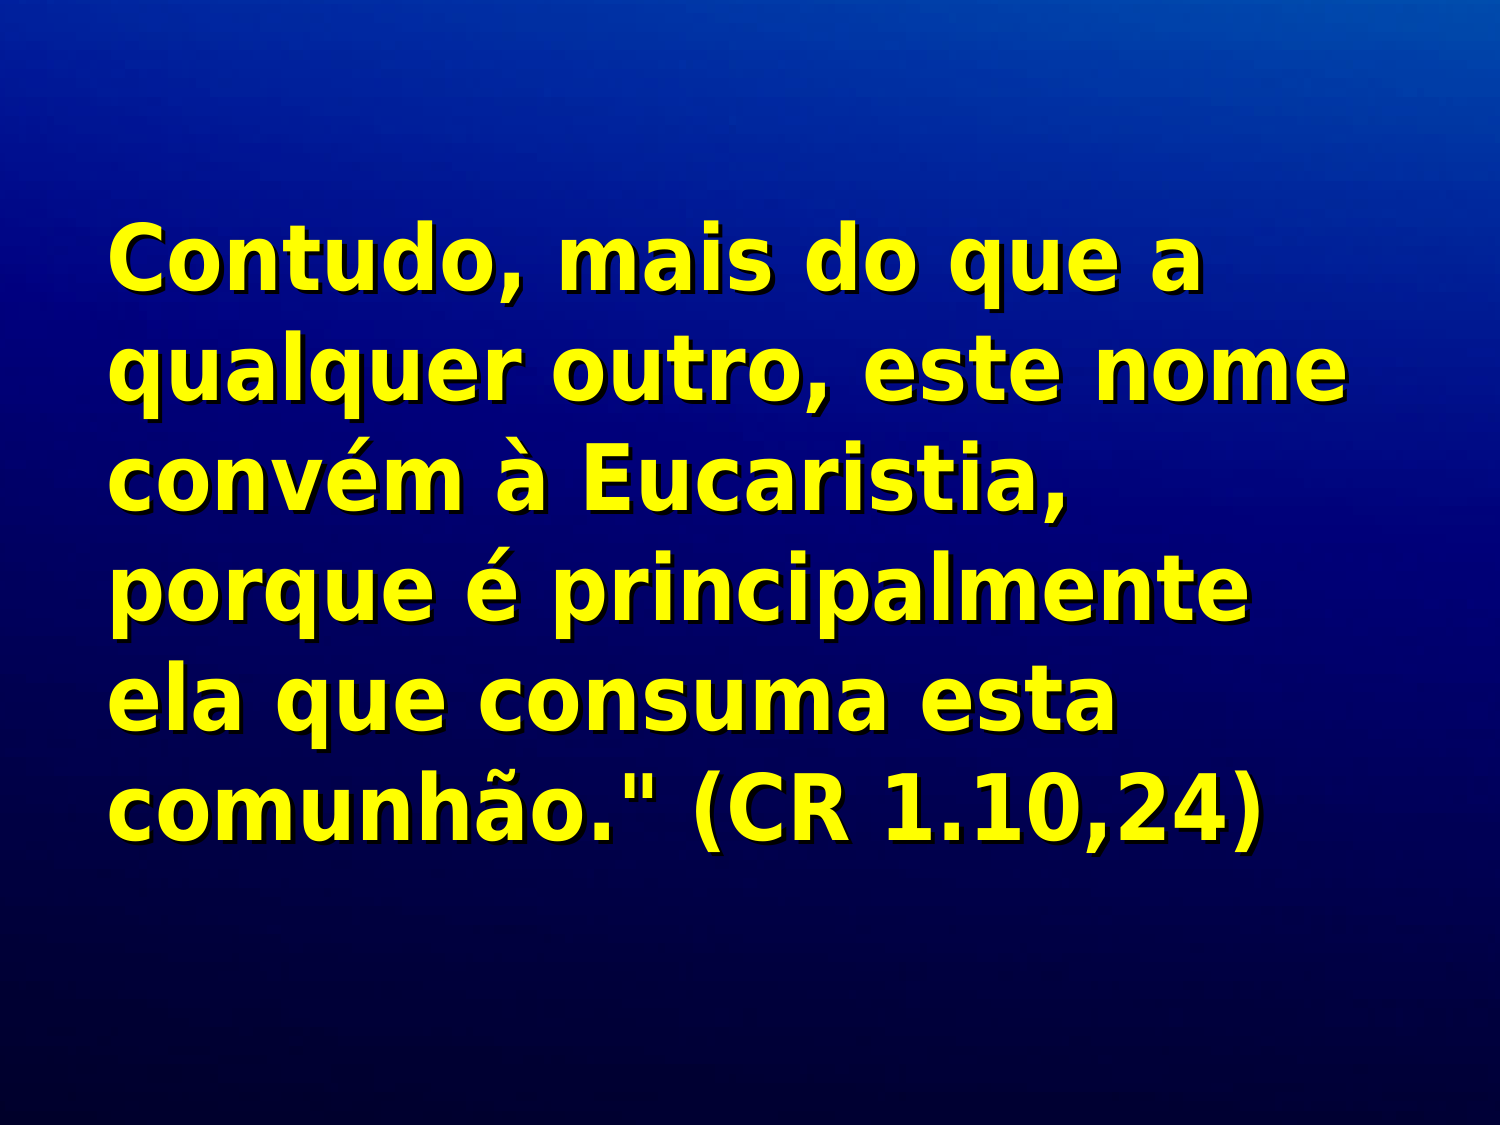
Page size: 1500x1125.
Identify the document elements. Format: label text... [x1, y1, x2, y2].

text_box Contudo, mais do que a qualquer outro, este nome convém à Eucaristia, porque é principalmente ela que consuma esta comunhão." (CR 1.10,24) [92, 82, 1418, 1040]
picture [0, 0, 1500, 1125]
